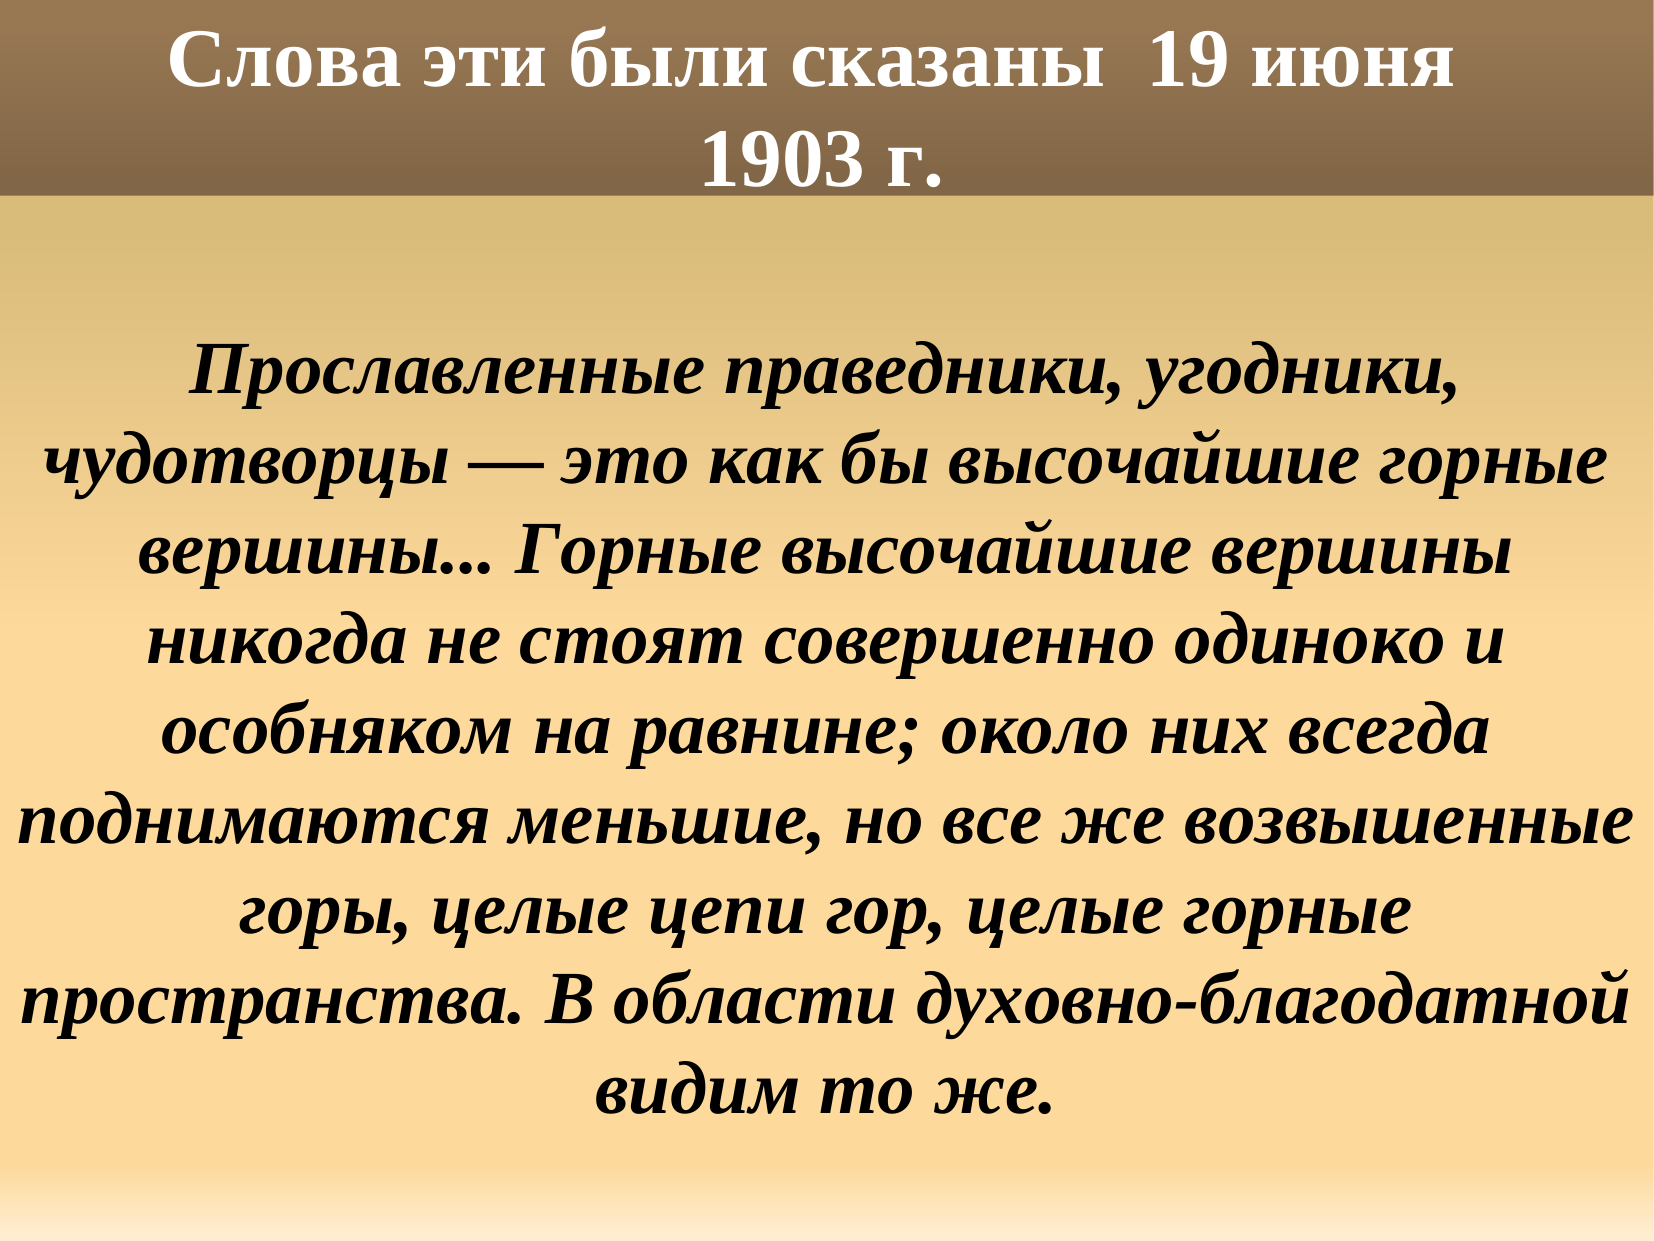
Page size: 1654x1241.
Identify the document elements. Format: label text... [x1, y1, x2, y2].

subtitle Прославленные праведники, угодники, чудотворцы ― это как бы высочайшие горные вершины... Горные высочайшие вершины никогда не стоят совершенно одиноко и особняком на равнине; около них всегда поднимаются меньшие, но все же возвышенные горы, целые цепи гор, целые горные пространства. В области духовно-благодатной видим то же. [0, 206, 1654, 1241]
title Слова эти были сказаны 19 июня 1903 г. [76, 0, 1565, 206]
